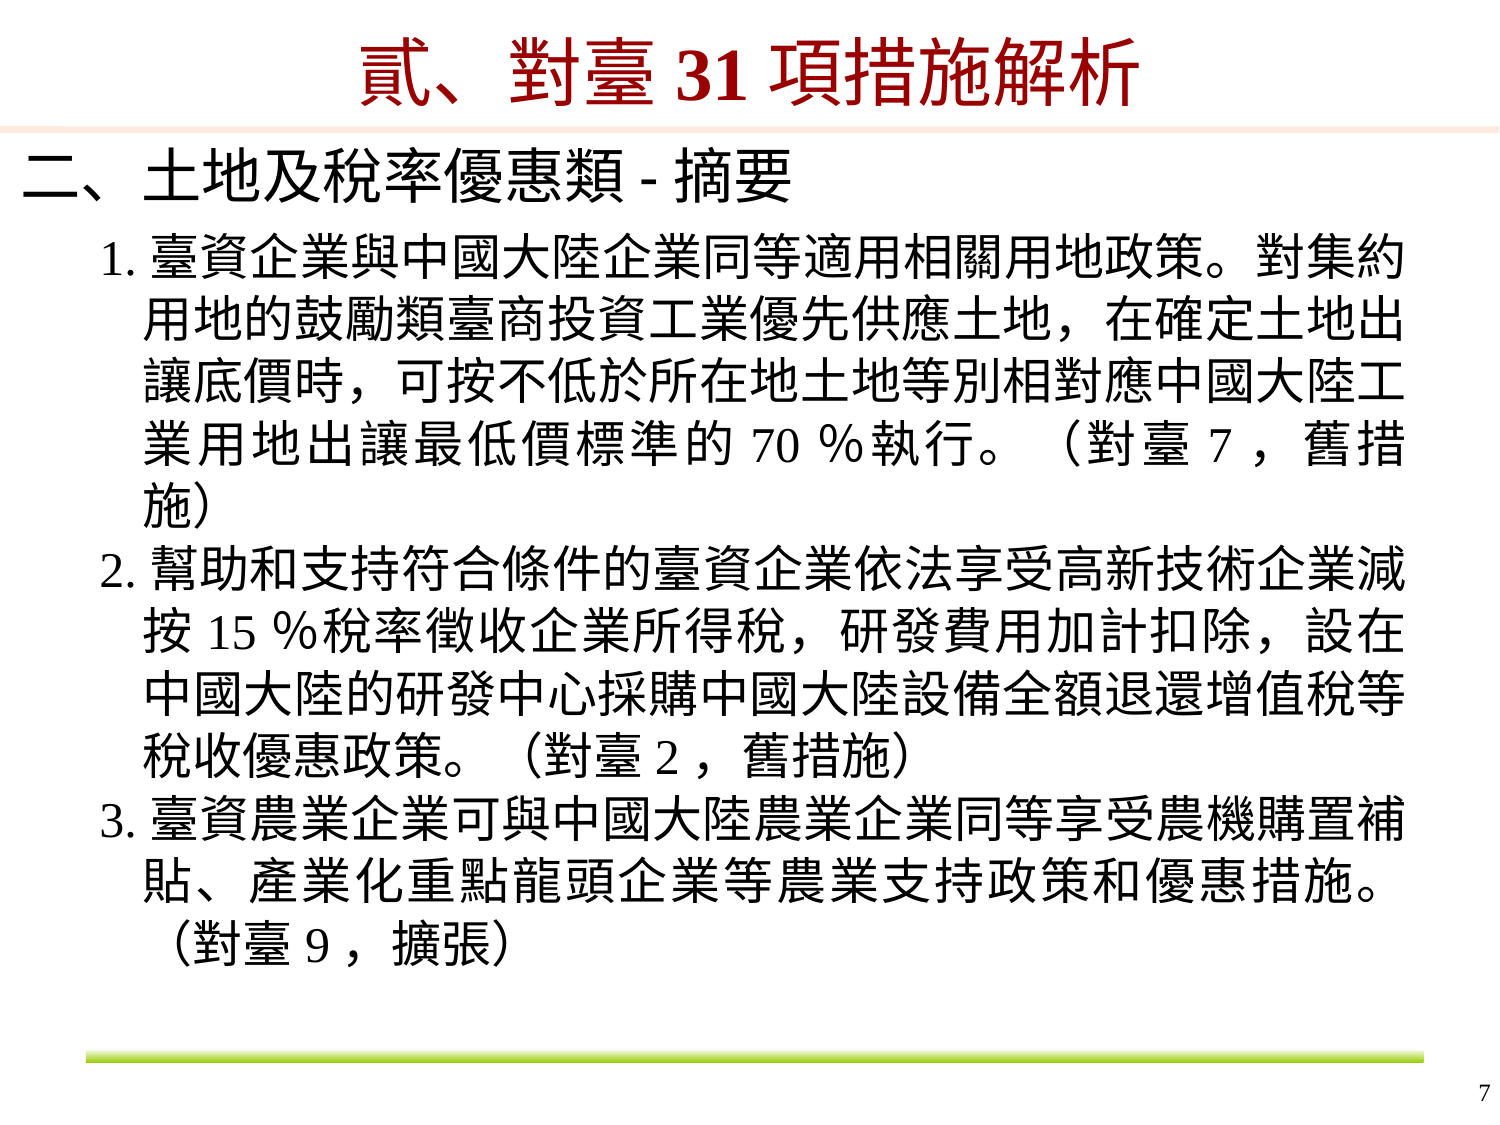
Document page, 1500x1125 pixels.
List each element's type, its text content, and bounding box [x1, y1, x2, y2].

text_box 1.臺資企業與中國大陸企業同等適用相關用地政策。對集約用地的鼓勵類臺商投資工業優先供應土地，在確定土地出讓底價時，可按不低於所在地土地等別相對應中國大陸工業用地出讓最低價標準的70％執行。（對臺7，舊措施） 2.幫助和支持符合條件的臺資企業依法享受高新技術企業減按15％稅率徵收企業所得稅，研發費用加計扣除，設在中國大陸的研發中心採購中國大陸設備全額退還增值稅等稅收優惠政策。（對臺2，舊措施） 3.臺資農業企業可與中國大陸農業企業同等享受農機購置補貼、產業化重點龍頭企業等農業支持政策和優惠措施。（對臺9，擴張） [91, 214, 1415, 925]
text_box 7 [1470, 1068, 1500, 1115]
text_box 貳、對臺31項措施解析 [0, 9, 1500, 109]
text_box 二、土地及稅率優惠類-摘要 [0, 91, 904, 209]
